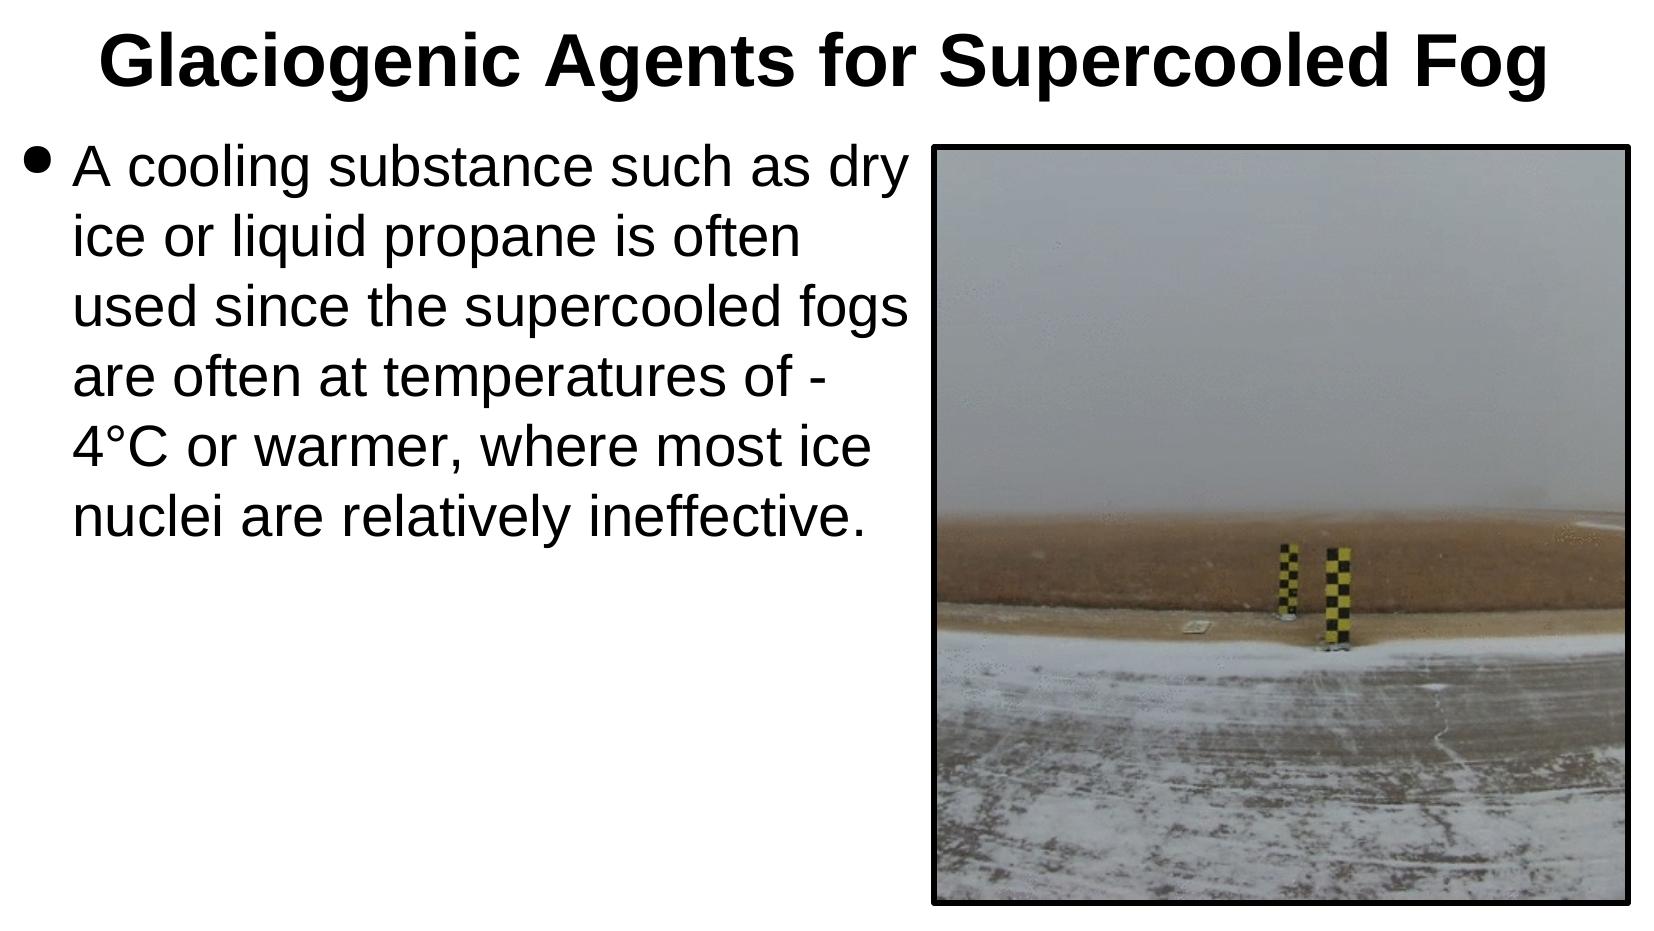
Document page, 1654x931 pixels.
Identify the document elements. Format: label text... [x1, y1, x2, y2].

text_box A cooling substance such as dry ice or liquid propane is often used since the supercooled fogs are often at temperatures of -4°C or warmer, where most ice nuclei are relatively ineffective. [4, 120, 938, 644]
picture [937, 150, 1625, 901]
title Glaciogenic Agents for Supercooled Fog [0, 5, 1654, 107]
